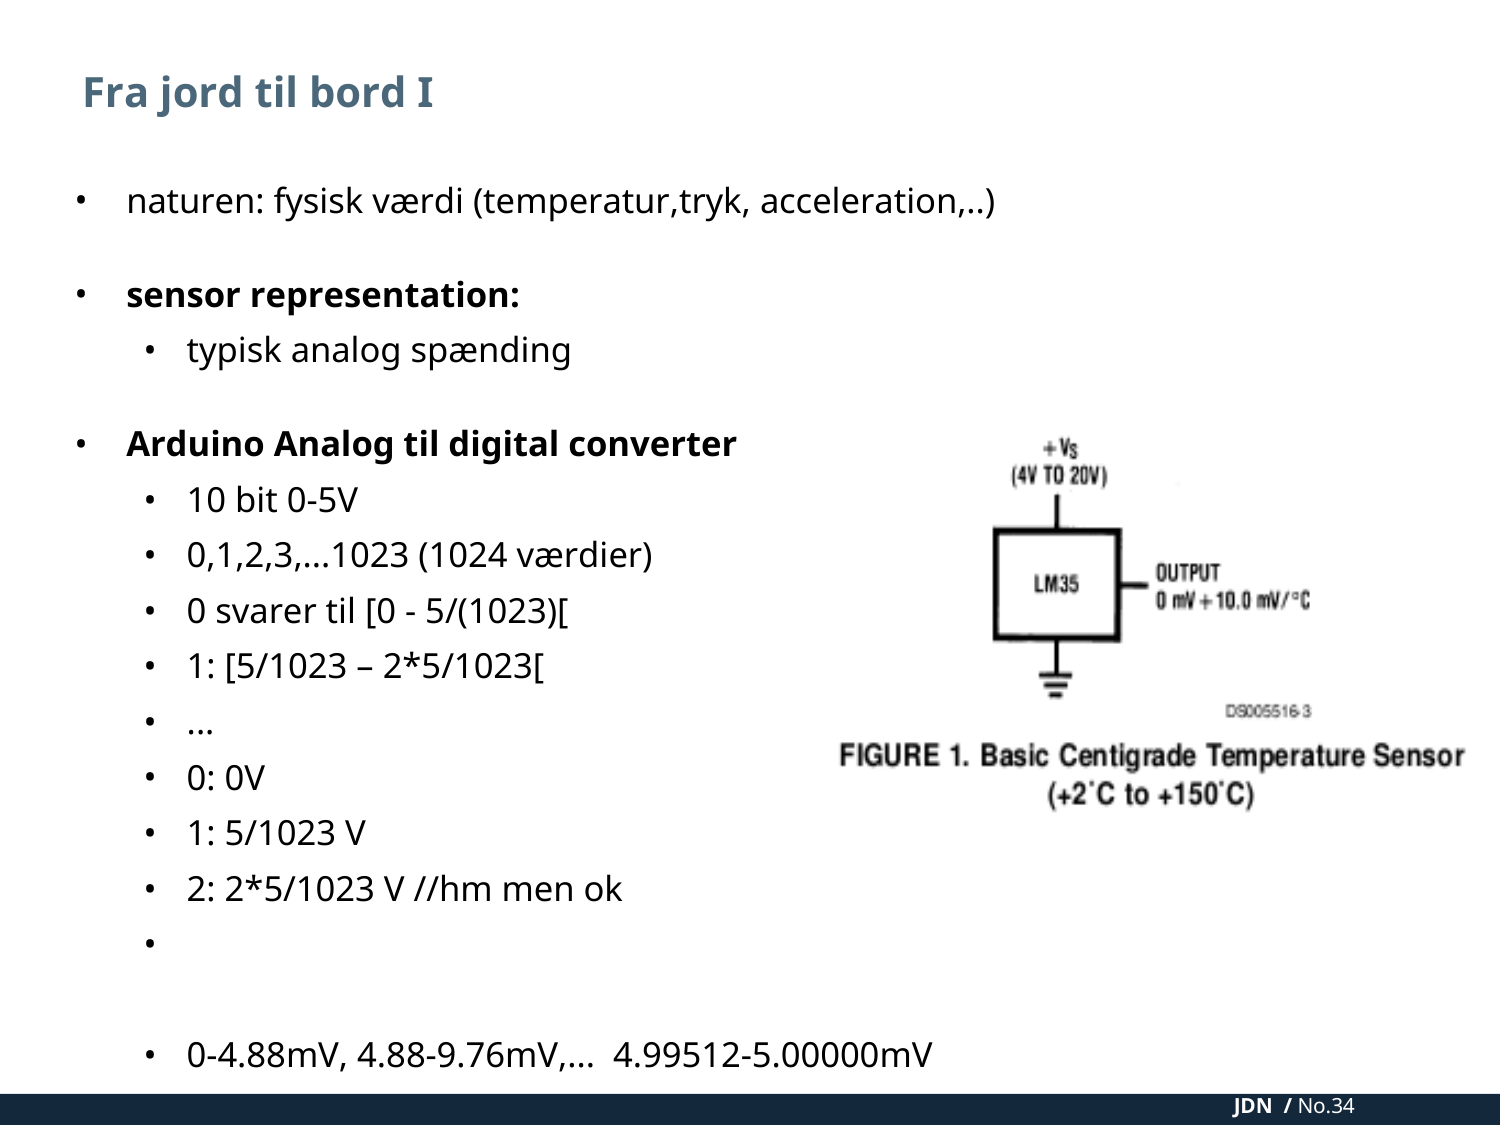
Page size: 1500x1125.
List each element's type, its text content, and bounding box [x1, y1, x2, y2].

title Fra jord til bord I [67, 34, 1416, 148]
picture [800, 411, 1488, 847]
list naturen: fysisk værdi (temperatur,tryk, acceleration,..) sensor representation: typisk analog spænding Arduino Analog til digital converter 10 bit 0-5V 0,1,2,3,...1023 (1024 værdier) 0 svarer til [0 - 5/(1023)[ 1: [5/1023 – 2*5/1023[ ... 0: 0V 1: 5/1023 V 2: 2*5/1023 V //hm men ok 0-4.88mV, 4.88-9.76mV,... 4.99512-5.00000mV [68, 176, 1462, 1094]
